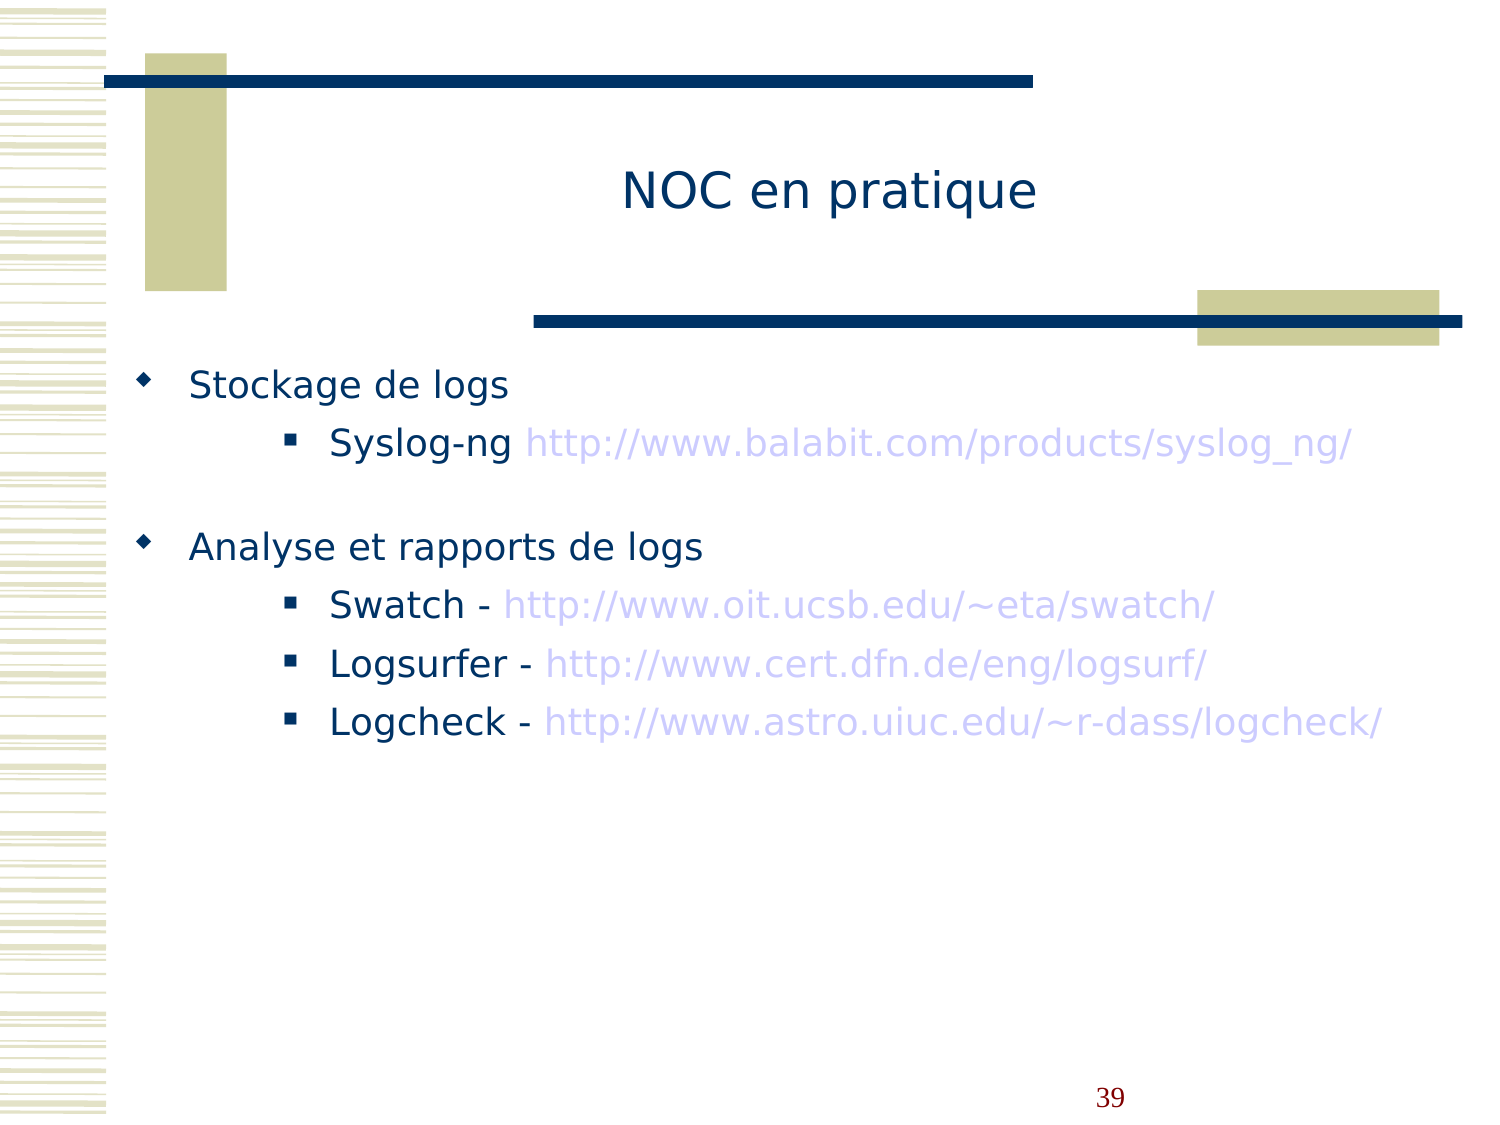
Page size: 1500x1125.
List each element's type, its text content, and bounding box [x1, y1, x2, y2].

title NOC en pratique [225, 99, 1436, 288]
list Stockage de logs Syslog-ng http://www.balabit.com/products/syslog_ng/ Analyse et rapports de logs Swatch - http://www.oit.ucsb.edu/~eta/swatch/ Logsurfer - http://www.cert.dfn.de/eng/logsurf/ Logcheck - http://www.astro.uiuc.edu/~r-dass/logcheck/ [132, 363, 1439, 1037]
